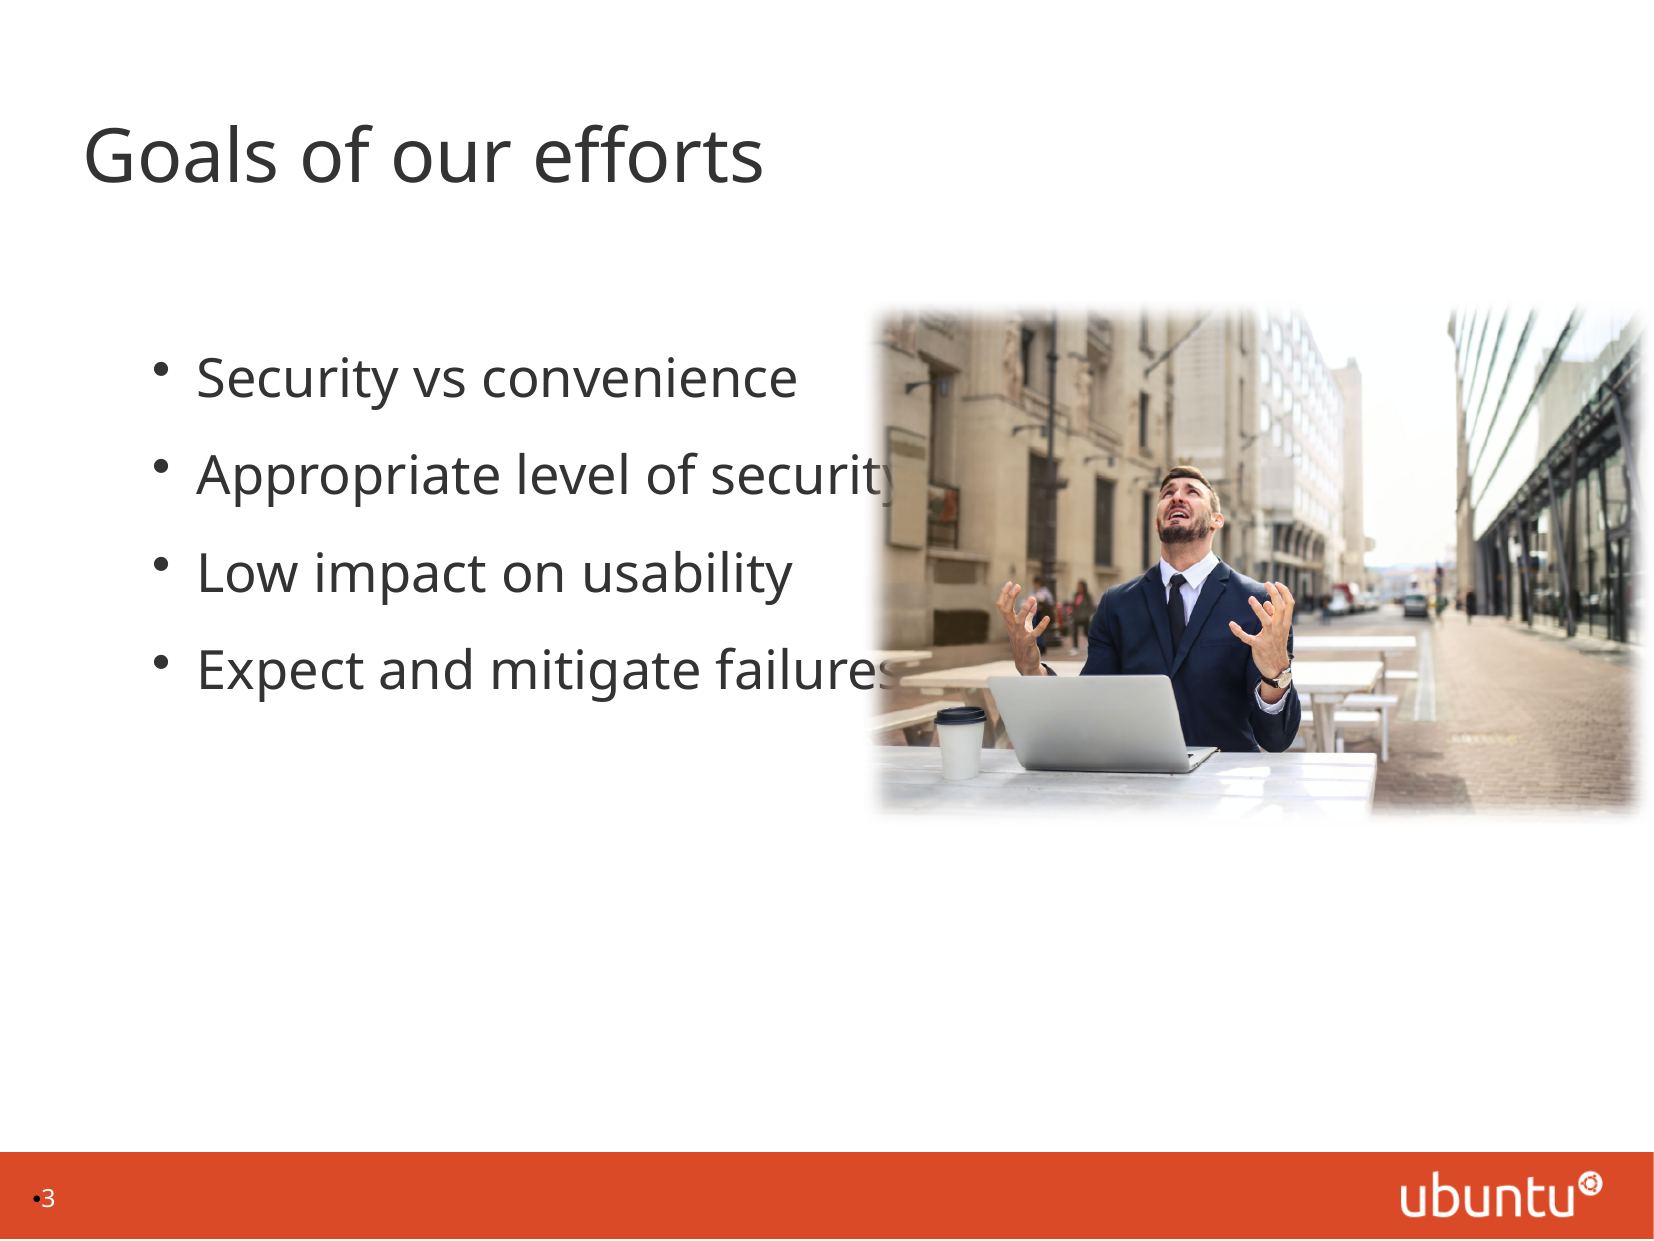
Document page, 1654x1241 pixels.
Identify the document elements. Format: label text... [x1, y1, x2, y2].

list Security vs convenience Appropriate level of security Low impact on usability Expect and mitigate failures [87, 301, 1579, 1022]
picture [0, 1152, 1654, 1239]
title Goals of our efforts [82, 49, 1571, 257]
picture [862, 300, 1651, 826]
